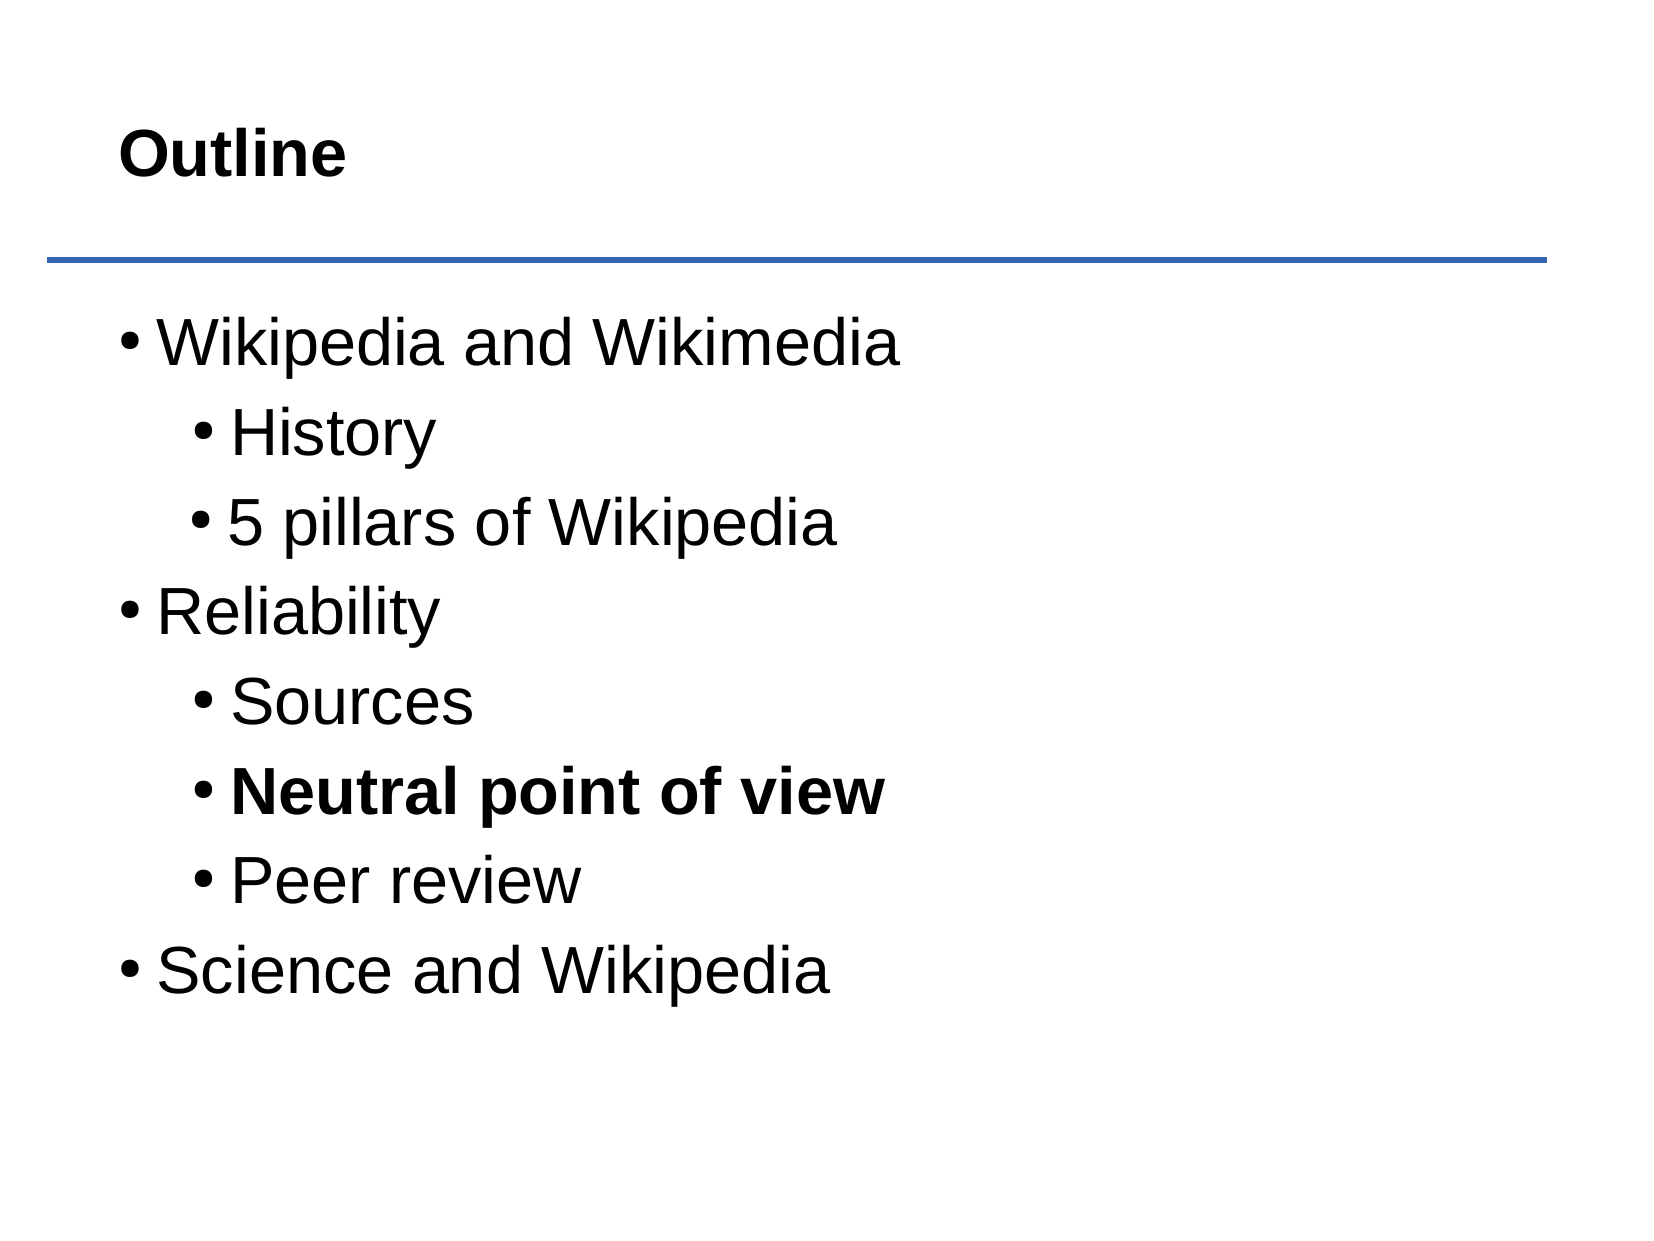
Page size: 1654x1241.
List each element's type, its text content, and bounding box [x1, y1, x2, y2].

title Outline [118, 49, 1571, 257]
subtitle Wikipedia and Wikimedia History 5 pillars of Wikipedia Reliability Sources Neutral point of view Peer review Science and Wikipedia [118, 290, 1571, 1170]
